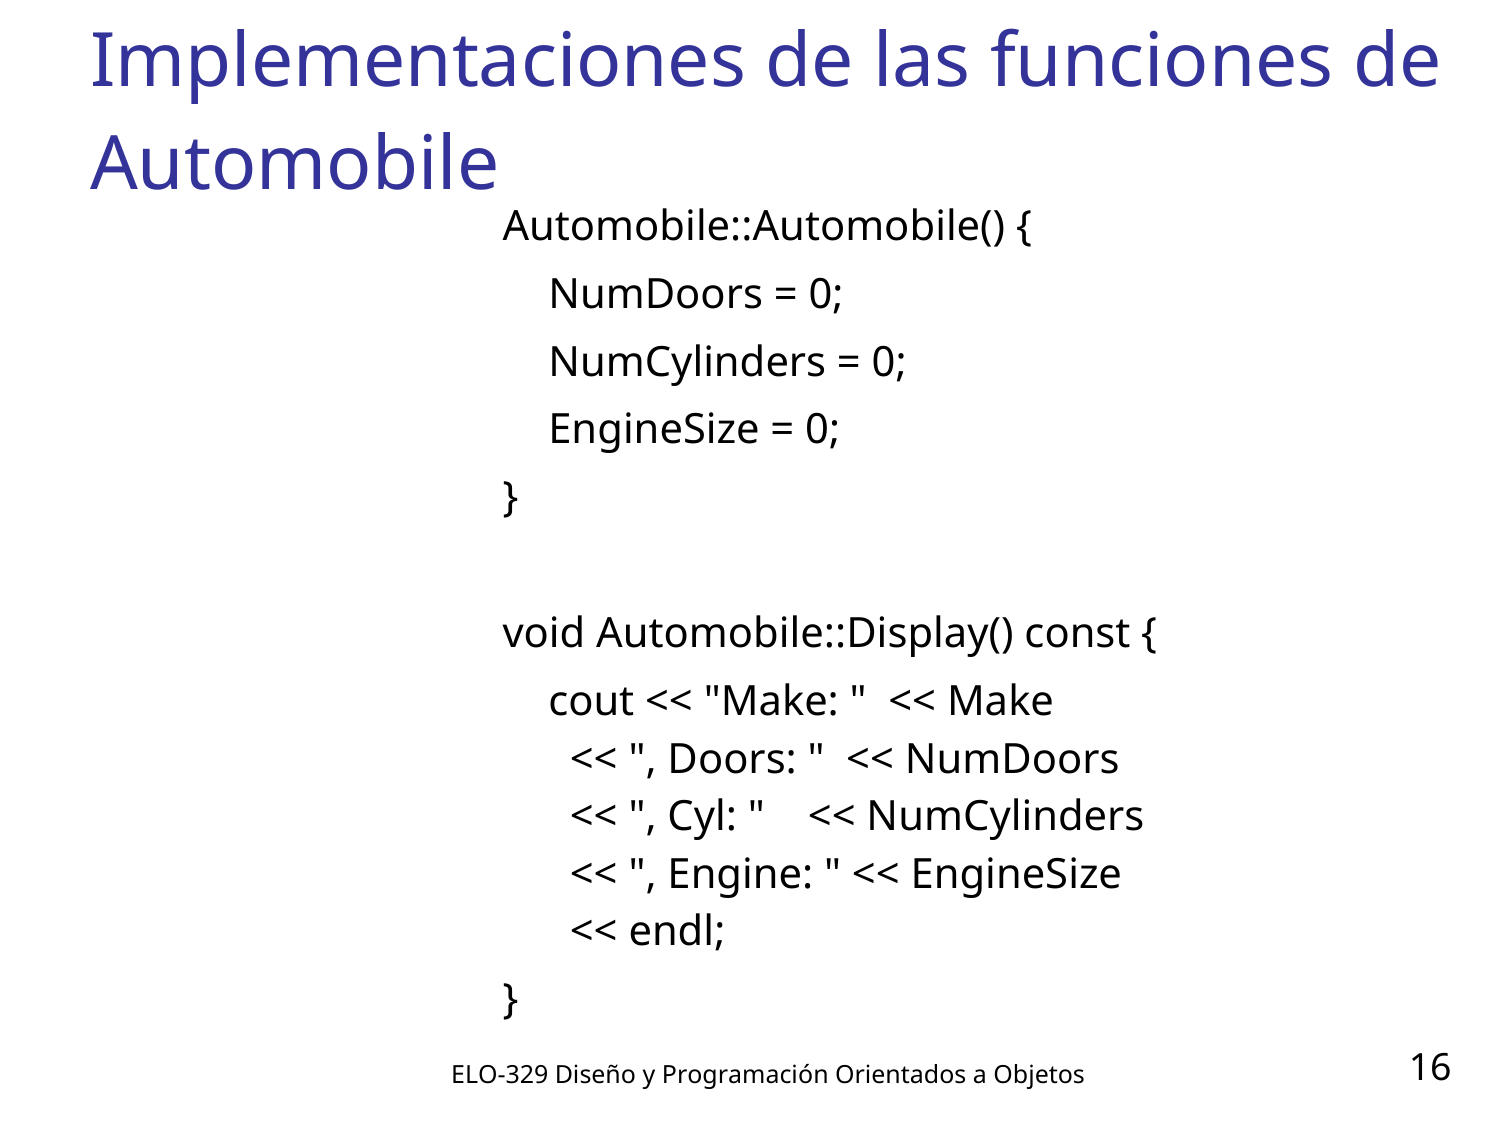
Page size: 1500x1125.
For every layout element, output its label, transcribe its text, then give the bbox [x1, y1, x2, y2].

list Automobile::Automobile()‏ { NumDoors = 0; NumCylinders = 0; EngineSize = 0; } void Automobile::Display() const { cout << "Make: " << Make << ", Doors: " << NumDoors << ", Cyl: " << NumCylinders << ", Engine: " << EngineSize << endl; } [412, 187, 1462, 1008]
title Implementaciones de las funciones de Automobile [75, 0, 1465, 220]
